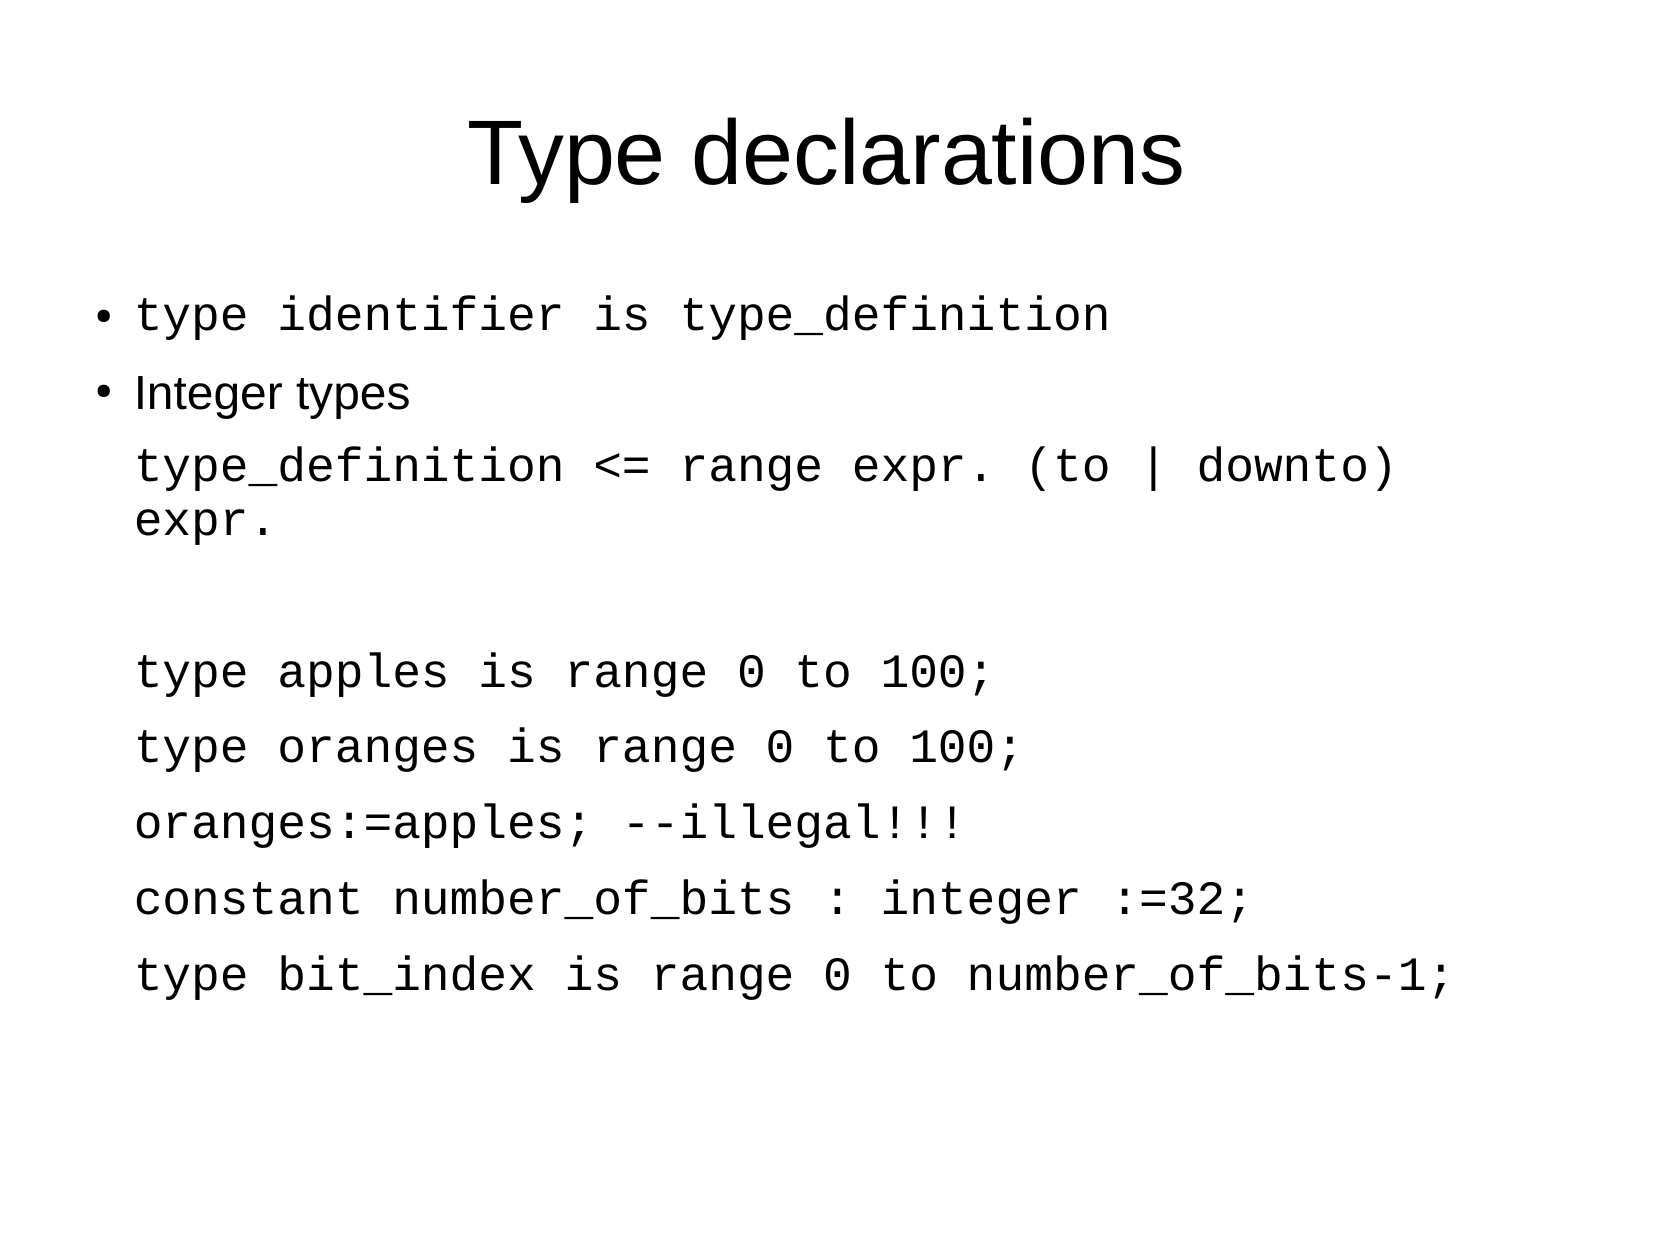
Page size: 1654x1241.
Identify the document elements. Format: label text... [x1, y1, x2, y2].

list type identifier is type_definition Integer types type_definition <= range expr. (to | downto) expr. type apples is range 0 to 100; type oranges is range 0 to 100; oranges:=apples; --illegal!!! constant number_of_bits : integer :=32; type bit_index is range 0 to number_of_bits-1; [82, 290, 1571, 1010]
title Type declarations [82, 49, 1571, 257]
